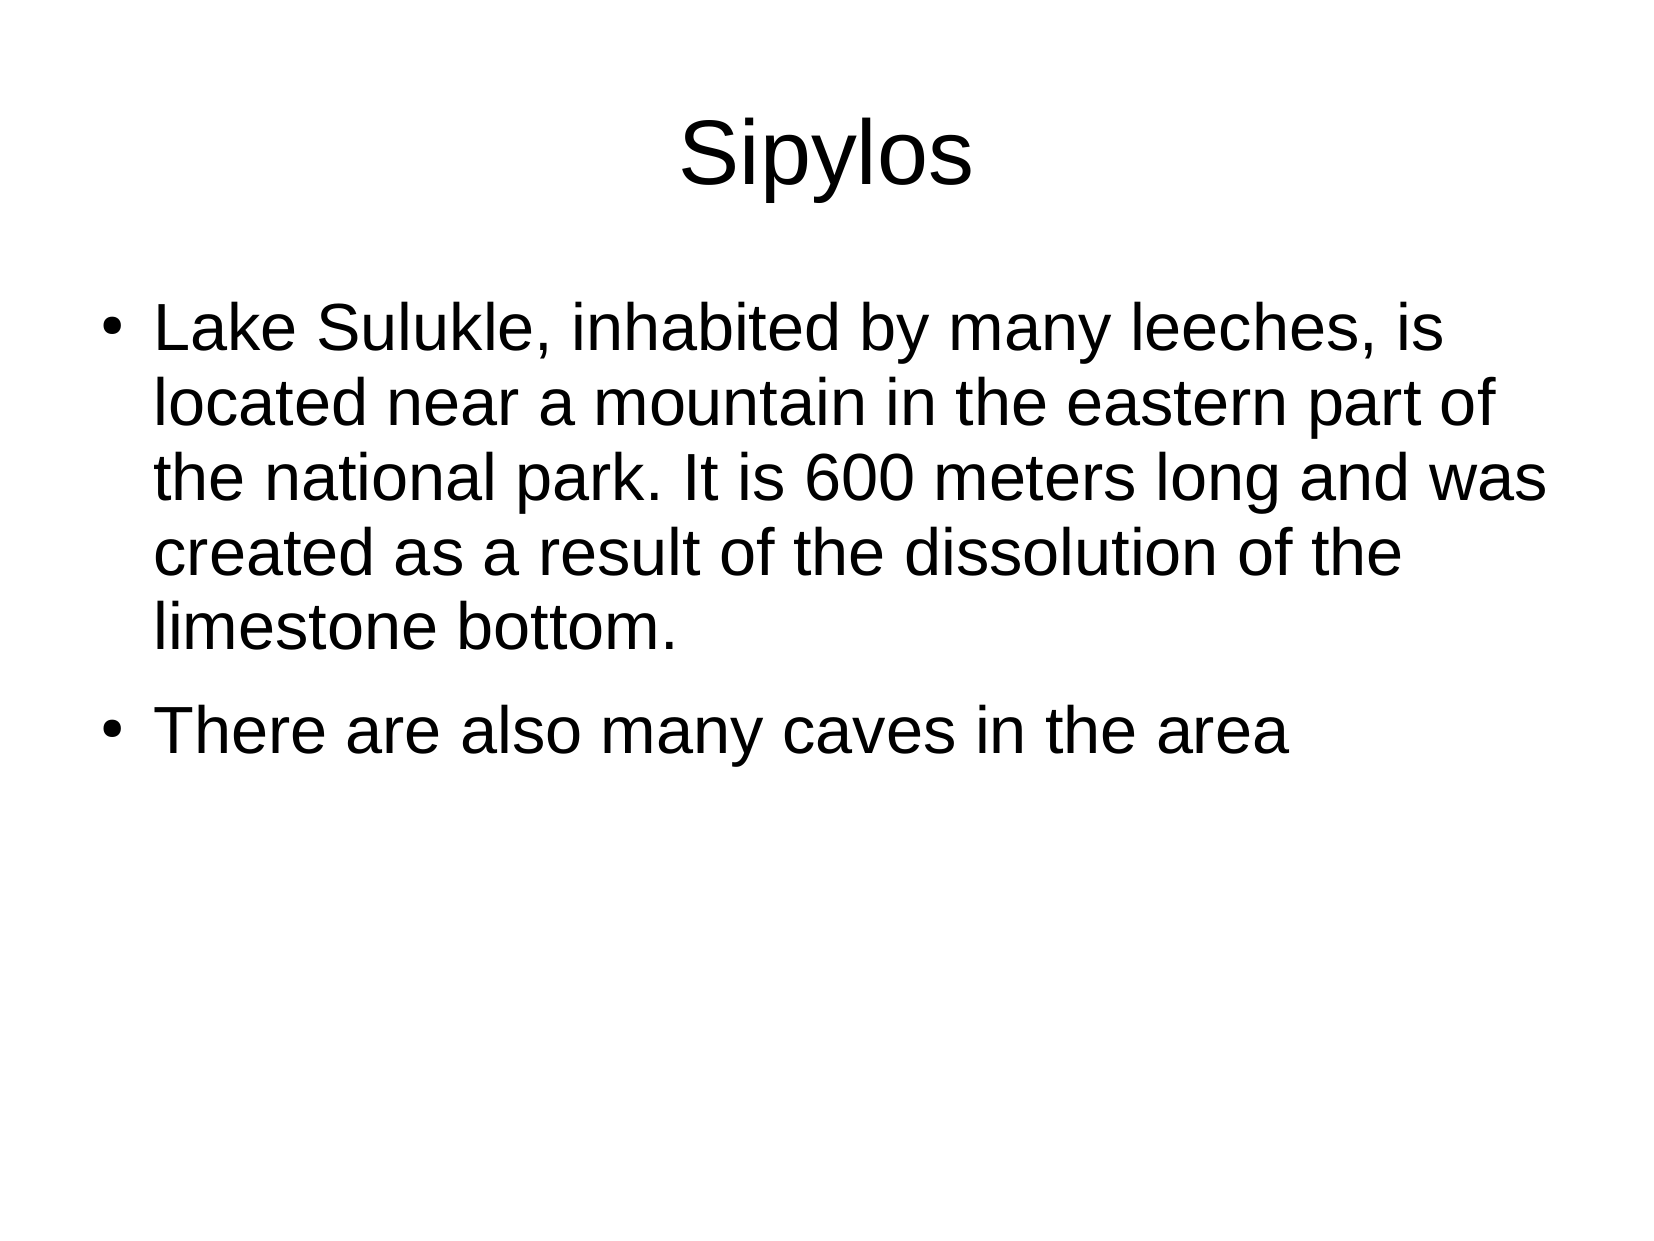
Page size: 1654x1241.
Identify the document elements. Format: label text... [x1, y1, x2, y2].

title Sipylos [82, 49, 1571, 257]
list Lake Sulukle, inhabited by many leeches, is located near a mountain in the eastern part of the national park. It is 600 meters long and was created as a result of the dissolution of the limestone bottom. There are also many caves in the area [82, 290, 1571, 1109]
